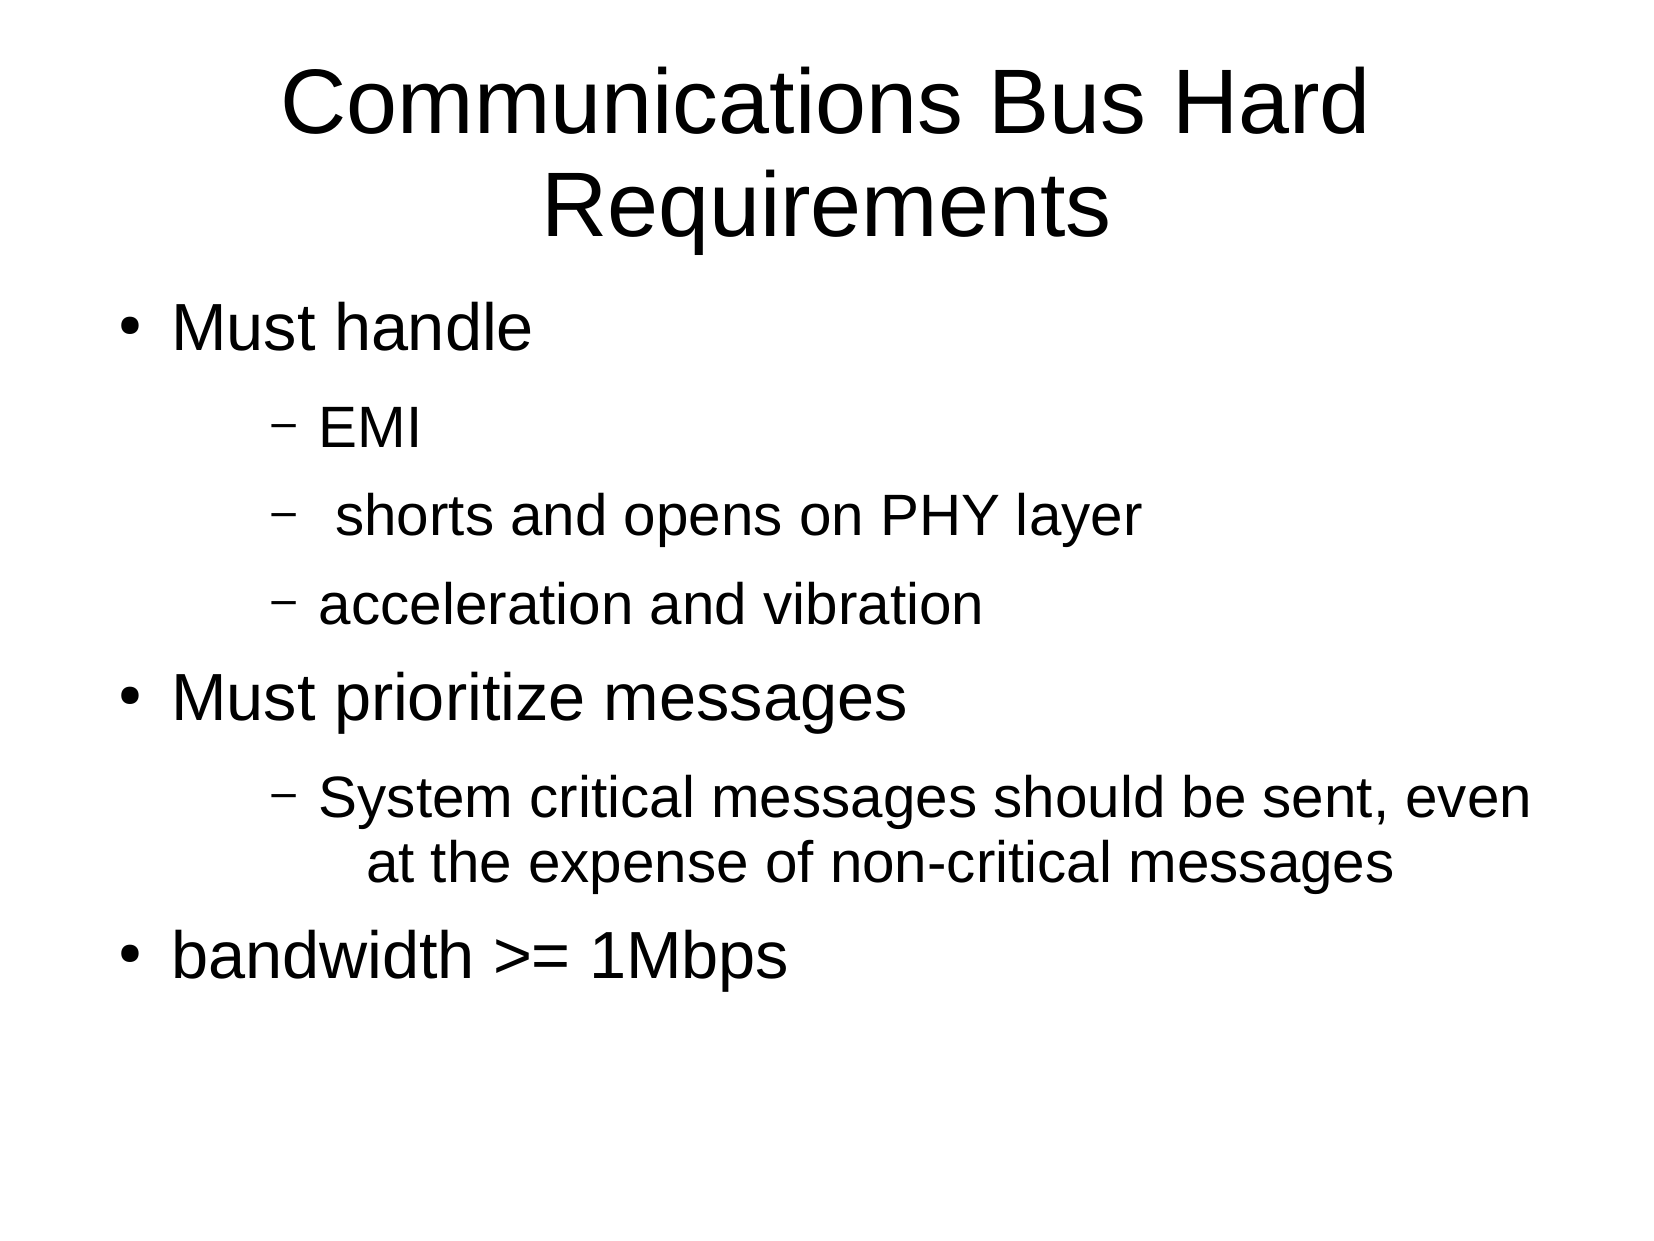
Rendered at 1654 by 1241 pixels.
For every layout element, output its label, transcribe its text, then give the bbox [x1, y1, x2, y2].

title Communications Bus Hard Requirements [82, 49, 1571, 257]
list Must handle EMI shorts and opens on PHY layer acceleration and vibration Must prioritize messages System critical messages should be sent, even at the expense of non-critical messages bandwidth >= 1Mbps [82, 290, 1571, 1109]
